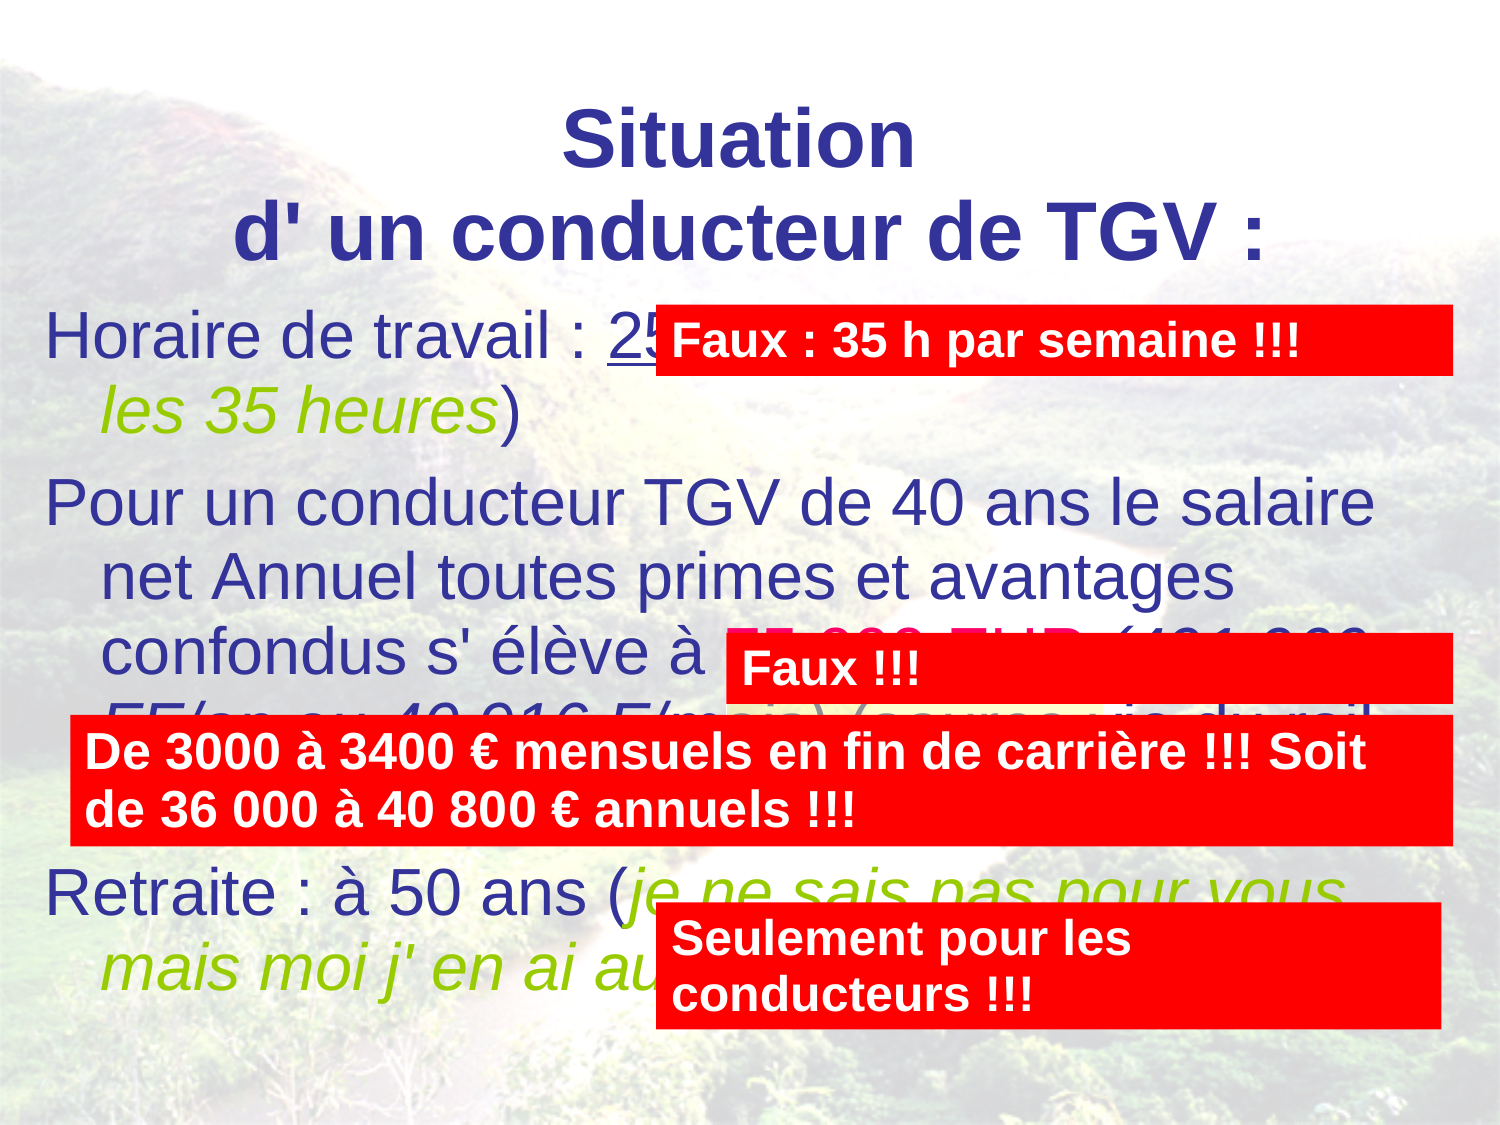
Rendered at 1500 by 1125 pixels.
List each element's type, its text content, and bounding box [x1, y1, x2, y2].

text_box Faux : 35 h par semaine !!! [656, 304, 1454, 376]
text_box Seulement pour les conducteurs !!! [656, 902, 1442, 1030]
picture [0, 0, 1500, 1125]
text_box [726, 704, 1105, 714]
title Situation d' un conducteur de TGV : [76, 74, 1425, 290]
text_box Faux !!! [726, 632, 1454, 704]
list Horaire de travail : 25 heures par semaine (vive les 35 heures) Pour un conducteur TGV de 40 ans le salaire net Annuel toutes primes et avantages confondus s' élève à 75 000 EUR (491 960 FF/an ou 40 916 F/mois) (source vie du rail 2002) (là vous pleurez) Retraite : à 50 ans (je ne sais pas pour vous mais moi j' en ai au moins jusqu'à 60 ans) [29, 290, 1471, 1083]
text_box De 3000 à 3400 € mensuels en fin de carrière !!! Soit de 36 000 à 40 800 € annuels !!! [70, 714, 1454, 847]
